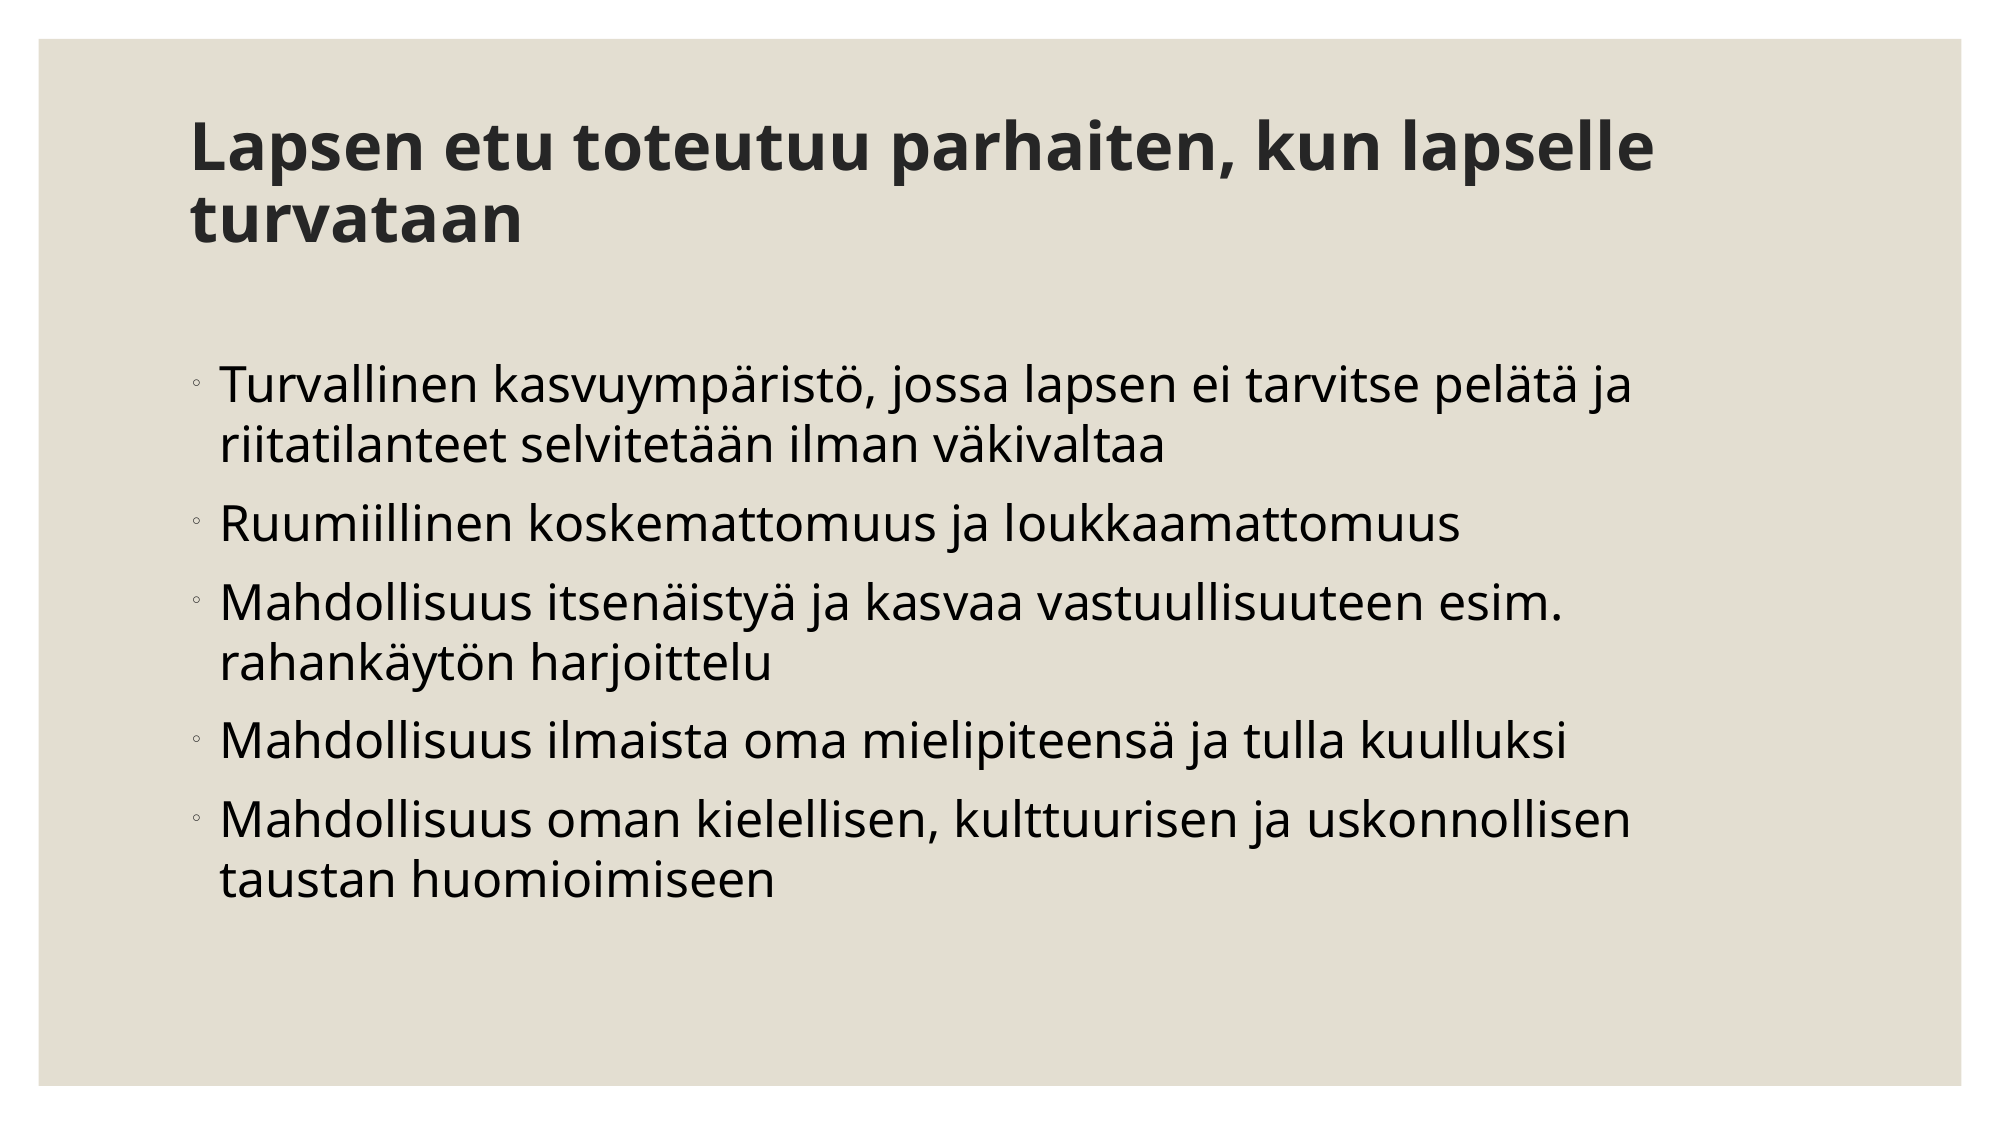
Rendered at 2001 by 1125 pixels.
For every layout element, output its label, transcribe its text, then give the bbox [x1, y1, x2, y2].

list Turvallinen kasvuympäristö, jossa lapsen ei tarvitse pelätä ja riitatilanteet selvitetään ilman väkivaltaa Ruumiillinen koskemattomuus ja loukkaamattomuus Mahdollisuus itsenäistyä ja kasvaa vastuullisuuteen esim. rahankäytön harjoittelu Mahdollisuus ilmaista oma mielipiteensä ja tulla kuulluksi Mahdollisuus oman kielellisen, kulttuurisen ja uskonnollisen taustan huomioimiseen [174, 345, 1825, 990]
title Lapsen etu toteutuu parhaiten, kun lapselle turvataan [174, 105, 1825, 331]
